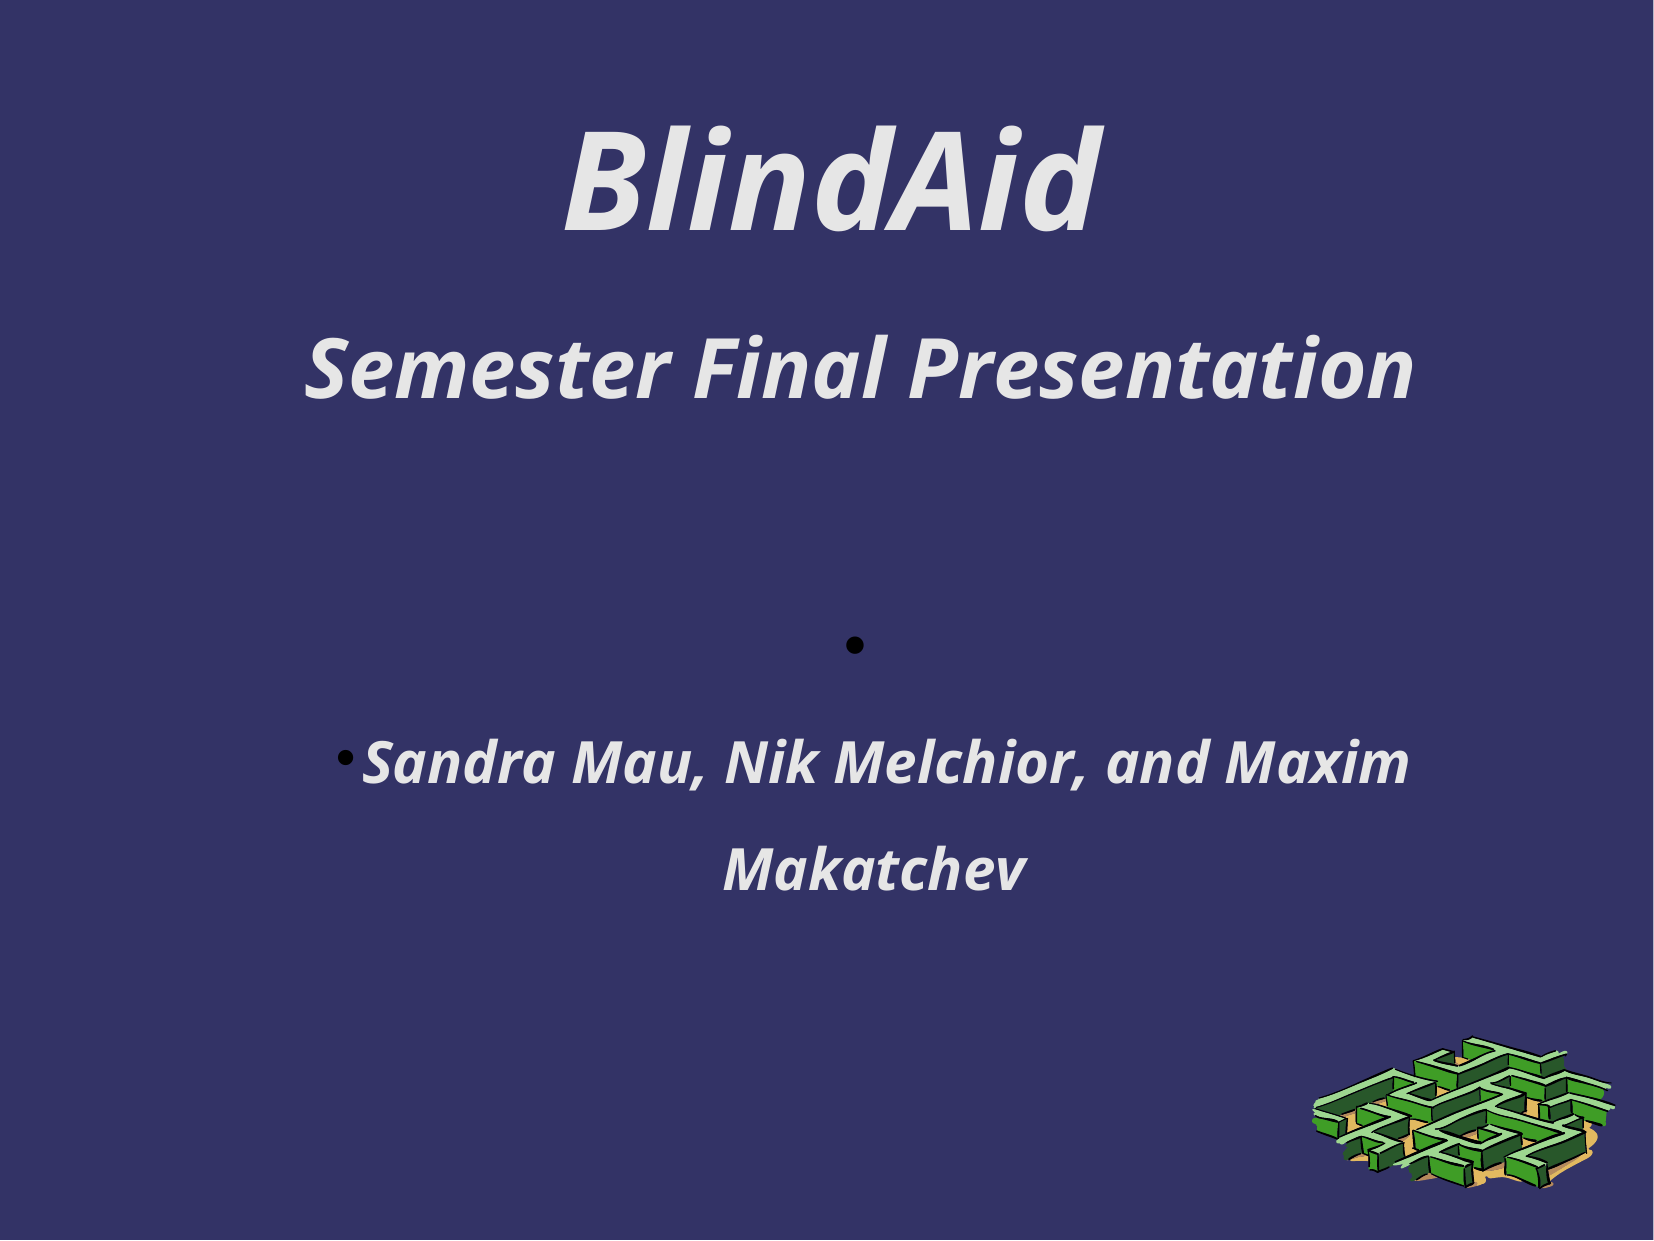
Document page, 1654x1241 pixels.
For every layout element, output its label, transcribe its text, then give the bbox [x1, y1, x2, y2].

title BlindAid Semester Final Presentation [125, 42, 1538, 400]
subtitle Sandra Mau, Nik Melchior, and Maxim Makatchev [178, 600, 1570, 911]
